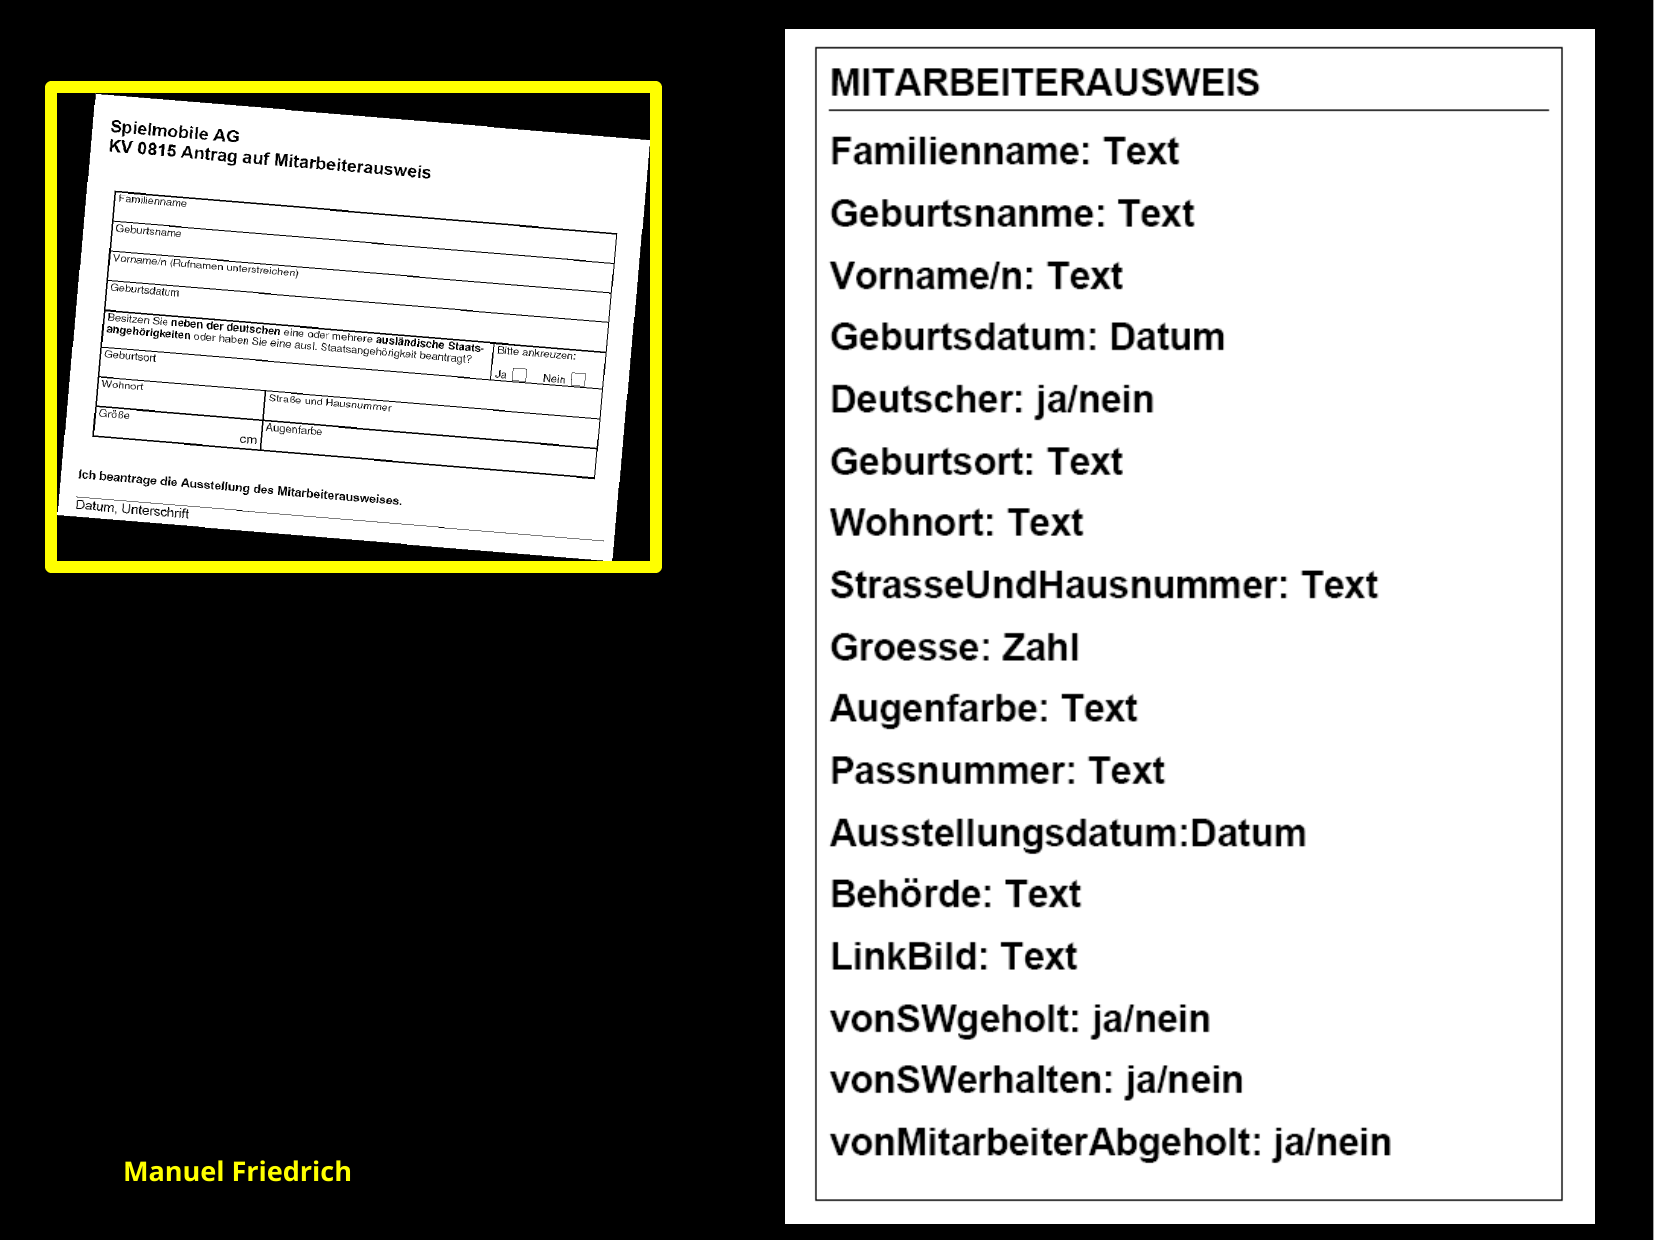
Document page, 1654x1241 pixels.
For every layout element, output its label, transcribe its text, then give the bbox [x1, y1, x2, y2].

picture [57, 93, 650, 561]
picture [785, 29, 1595, 1224]
text_box Manuel Friedrich [123, 1151, 353, 1191]
